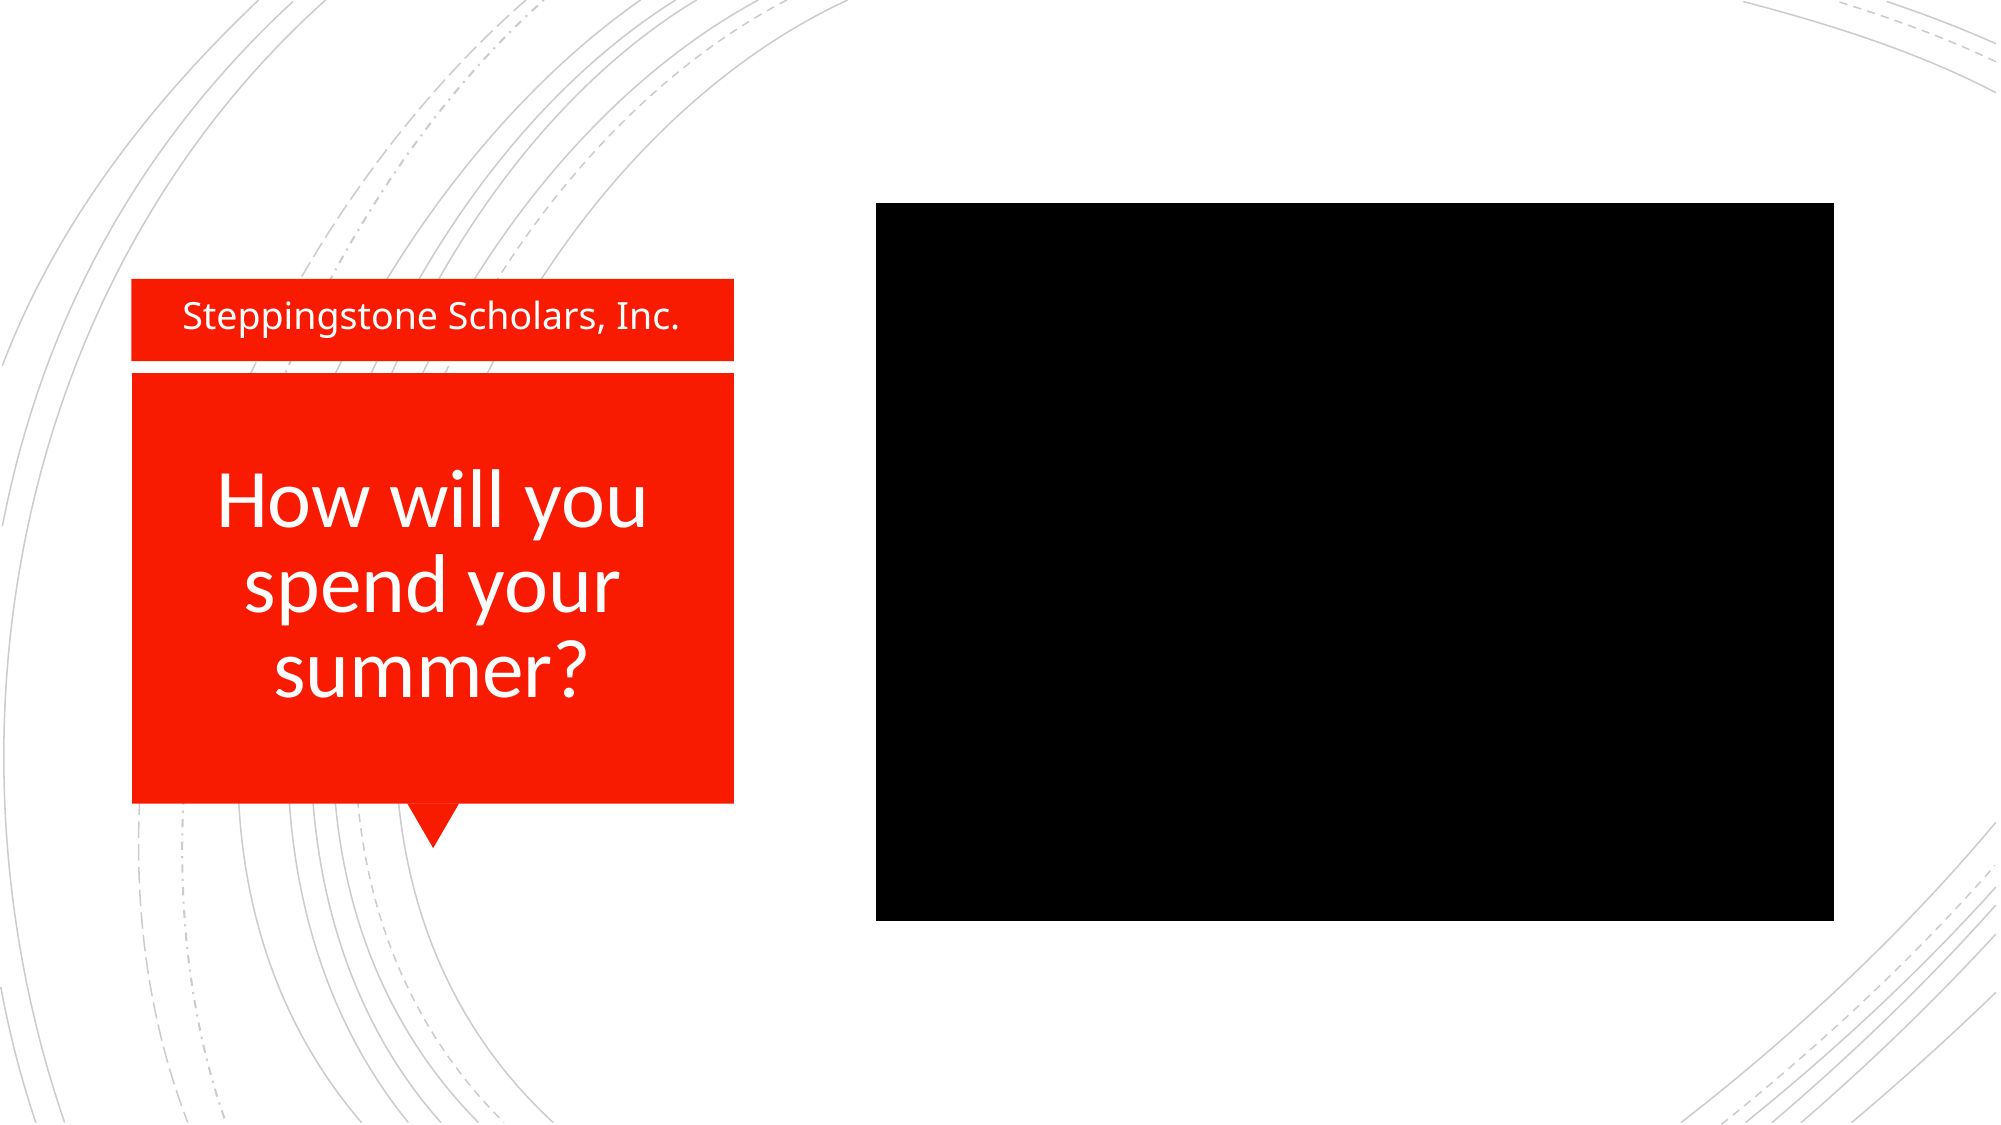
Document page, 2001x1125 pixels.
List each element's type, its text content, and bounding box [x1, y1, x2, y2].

text_box Steppingstone Scholars, Inc. [167, 285, 742, 346]
picture [876, 203, 1834, 921]
title How will you spend your summer? [145, 385, 720, 789]
